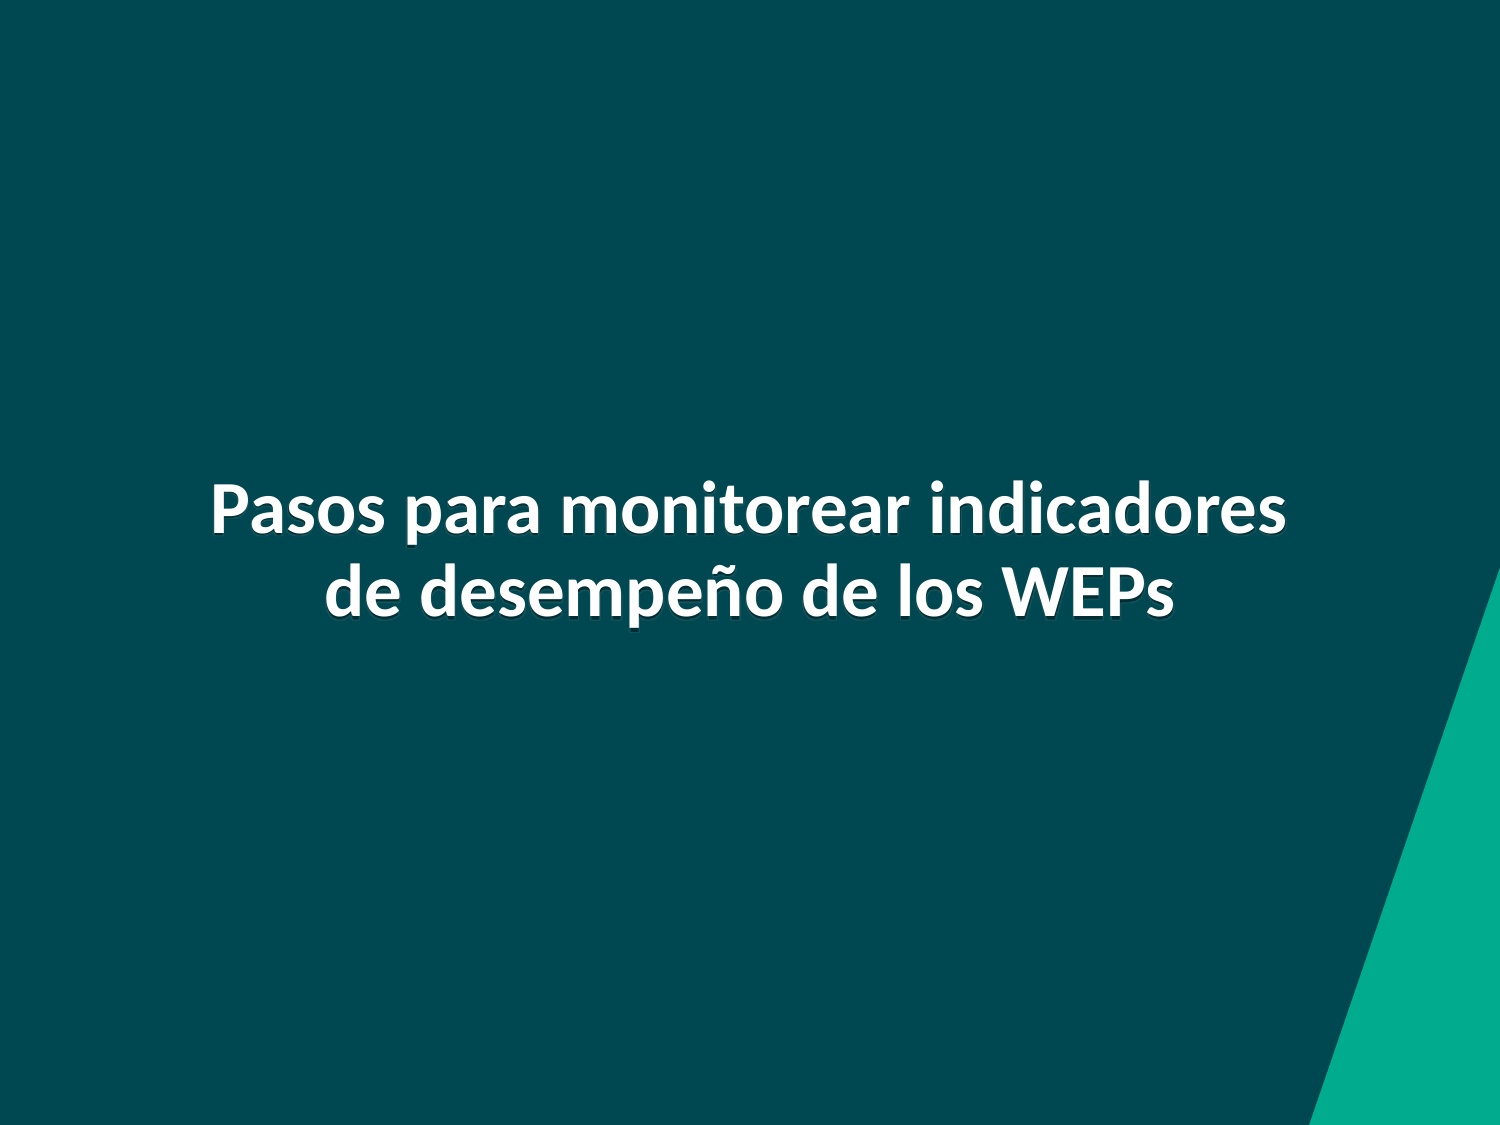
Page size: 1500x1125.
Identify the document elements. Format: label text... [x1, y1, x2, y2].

title Pasos para monitorear indicadores de desempeño de los WEPs [185, 373, 1315, 724]
